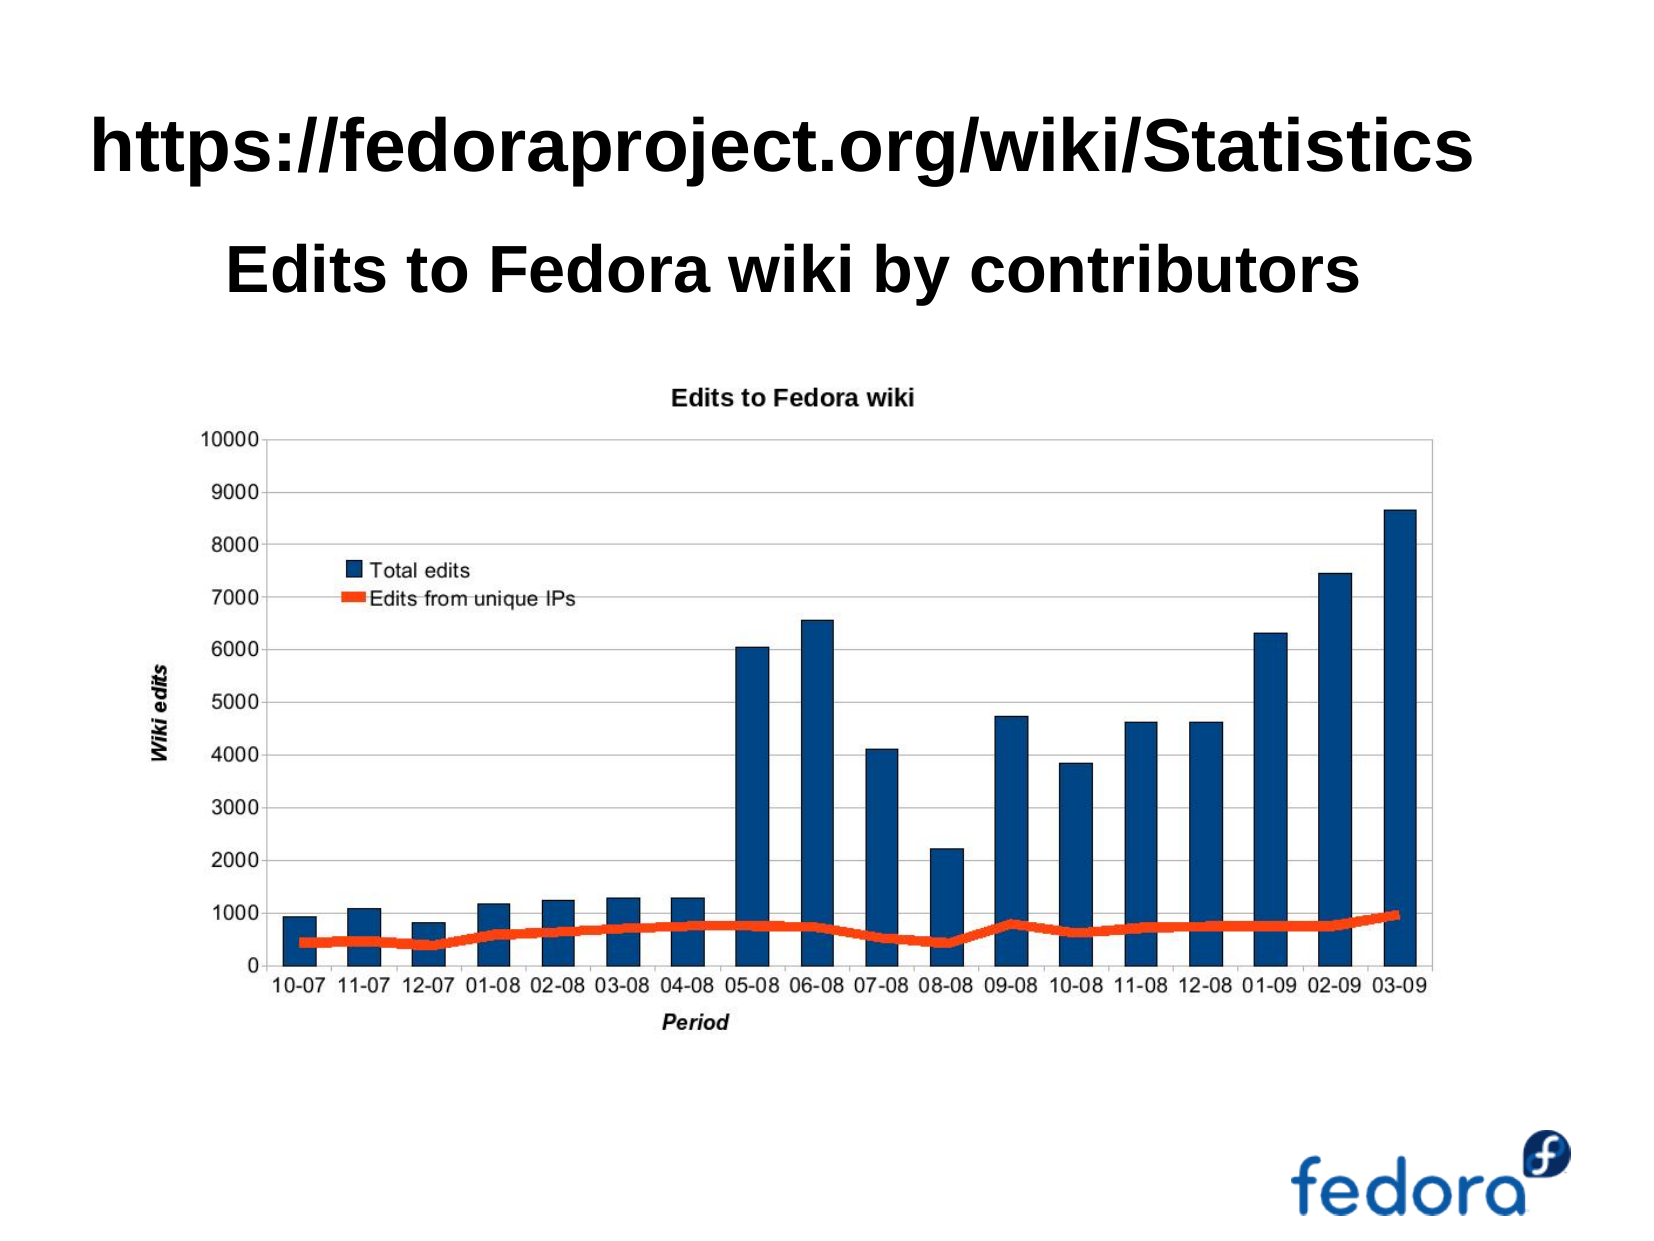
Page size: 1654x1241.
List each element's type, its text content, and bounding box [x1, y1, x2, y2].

text_box https://fedoraproject.org/wiki/Statistics [75, 96, 1493, 196]
text_box Edits to Fedora wiki by contributors [210, 224, 1381, 338]
picture [1291, 1130, 1571, 1216]
picture [128, 369, 1507, 1064]
